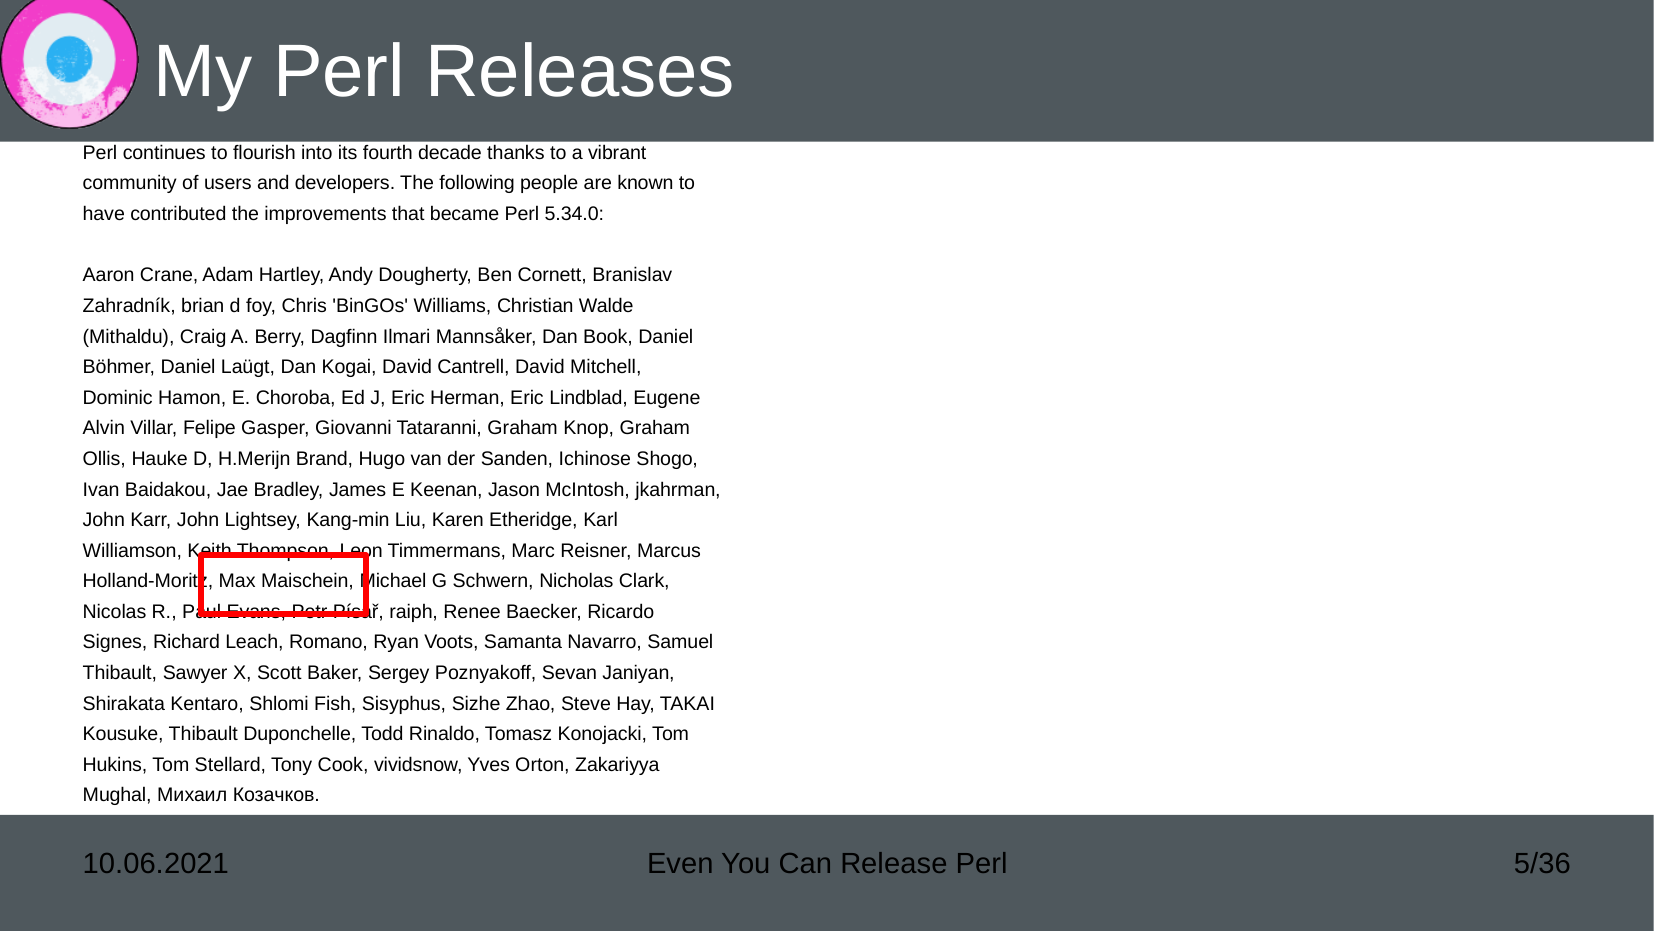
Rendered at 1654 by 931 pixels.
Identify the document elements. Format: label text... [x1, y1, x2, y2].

list Perl continues to flourish into its fourth decade thanks to a vibrant community of users and developers. The following people are known to have contributed the improvements that became Perl 5.34.0: Aaron Crane, Adam Hartley, Andy Dougherty, Ben Cornett, Branislav Zahradník, brian d foy, Chris 'BinGOs' Williams, Christian Walde (Mithaldu), Craig A. Berry, Dagfinn Ilmari Mannsåker, Dan Book, Daniel Böhmer, Daniel Laügt, Dan Kogai, David Cantrell, David Mitchell, Dominic Hamon, E. Choroba, Ed J, Eric Herman, Eric Lindblad, Eugene Alvin Villar, Felipe Gasper, Giovanni Tataranni, Graham Knop, Graham Ollis, Hauke D, H.Merijn Brand, Hugo van der Sanden, Ichinose Shogo, Ivan Baidakou, Jae Bradley, James E Keenan, Jason McIntosh, jkahrman, John Karr, John Lightsey, Kang-min Liu, Karen Etheridge, Karl Williamson, Keith Thompson, Leon Timmermans, Marc Reisner, Marcus Holland-Moritz, Max Maischein, Michael G Schwern, Nicholas Clark, Nicolas R., Paul Evans, Petr Písař, raiph, Renee Baecker, Ricardo Signes, Richard Leach, Romano, Ryan Voots, Samanta Navarro, Samuel Thibault, Sawyer X, Scott Baker, Sergey Poznyakoff, Sevan Janiyan, Shirakata Kentaro, Shlomi Fish, Sisyphus, Sizhe Zhao, Steve Hay, TAKAI Kousuke, Thibault Duponchelle, Todd Rinaldo, Tomasz Konojacki, Tom Hukins, Tom Stellard, Tony Cook, vividsnow, Yves Orton, Zakariyya Mughal, Михаил Козачков. [82, 141, 1571, 815]
title My Perl Releases [153, 5, 1654, 136]
picture [0, 0, 228, 148]
